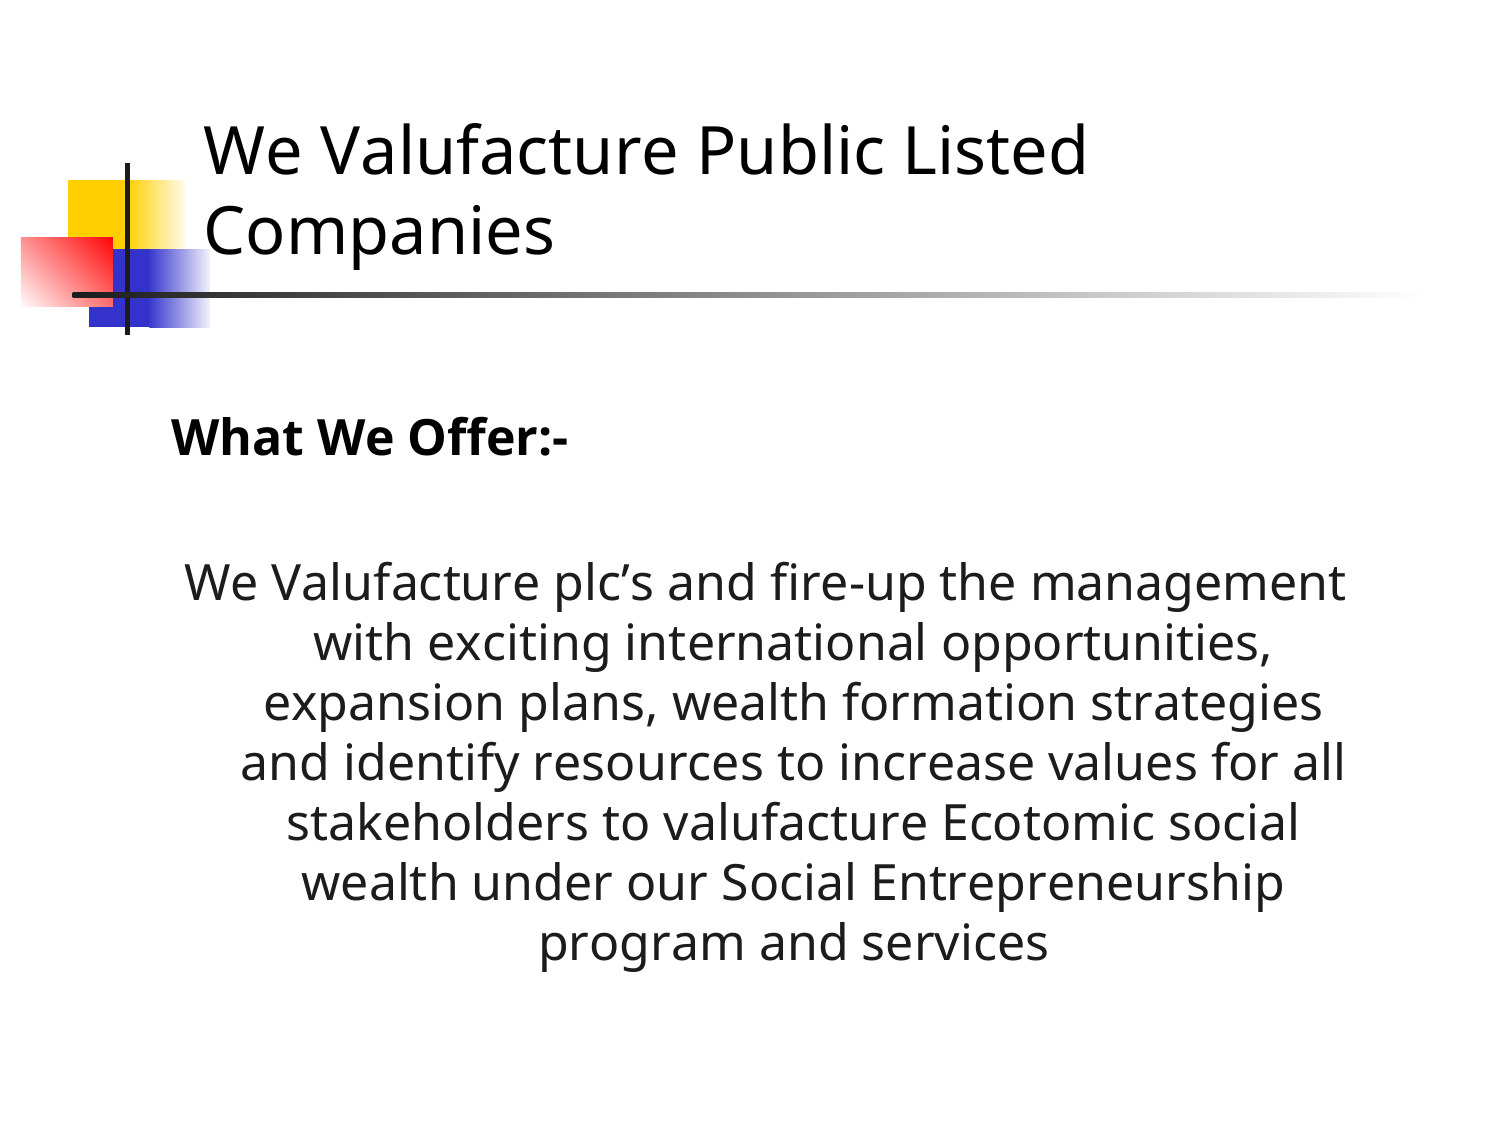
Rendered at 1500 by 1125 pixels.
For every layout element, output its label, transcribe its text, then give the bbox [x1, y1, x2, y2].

title We Valufacture Public Listed Companies [188, 35, 1468, 275]
list What We Offer:- We Valufacture plc’s and fire-up the management with exciting international opportunities, expansion plans, wealth formation strategies and identify resources to increase values for all stakeholders to valufacture Ecotomic social wealth under our Social Entrepreneurship program and services [99, 324, 1375, 1000]
